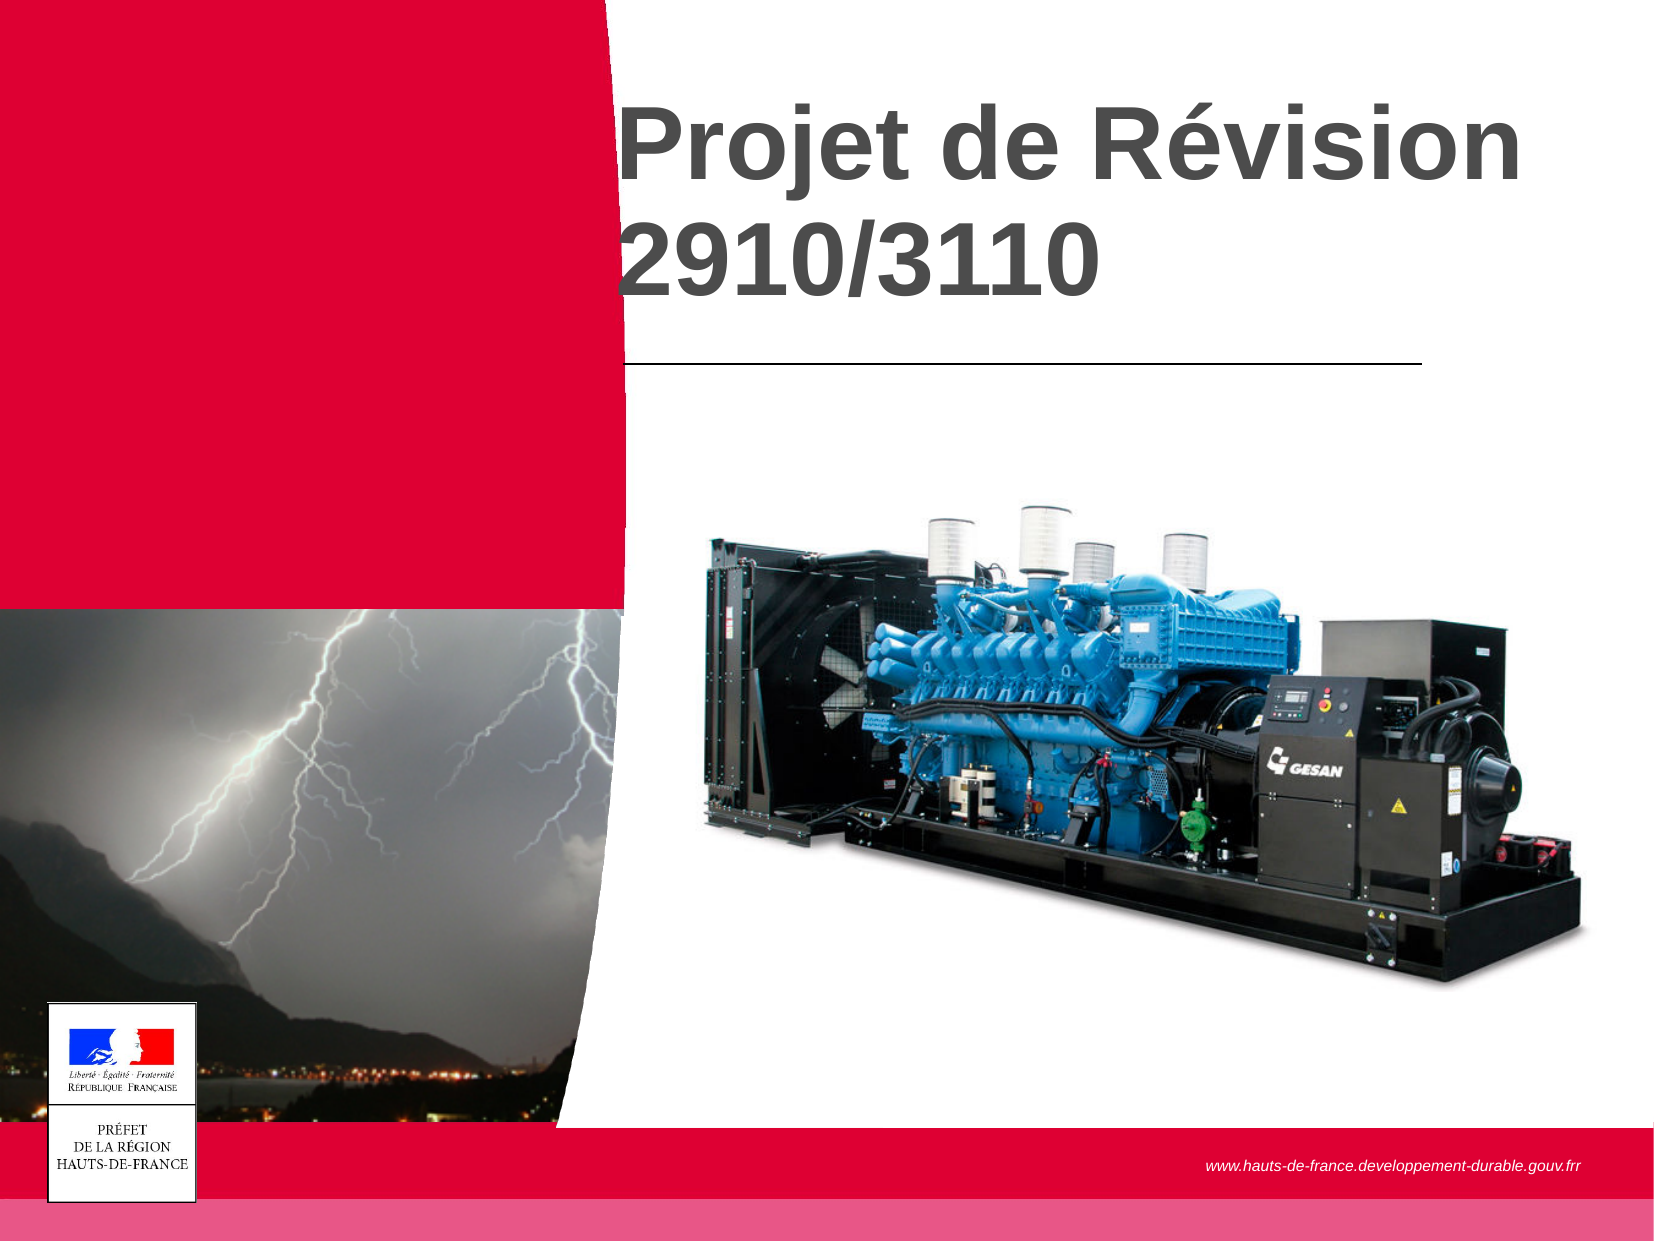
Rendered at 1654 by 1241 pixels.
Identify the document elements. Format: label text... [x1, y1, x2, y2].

title Projet de Révision 2910/3110 [615, 49, 1571, 354]
picture [0, 0, 1654, 1241]
